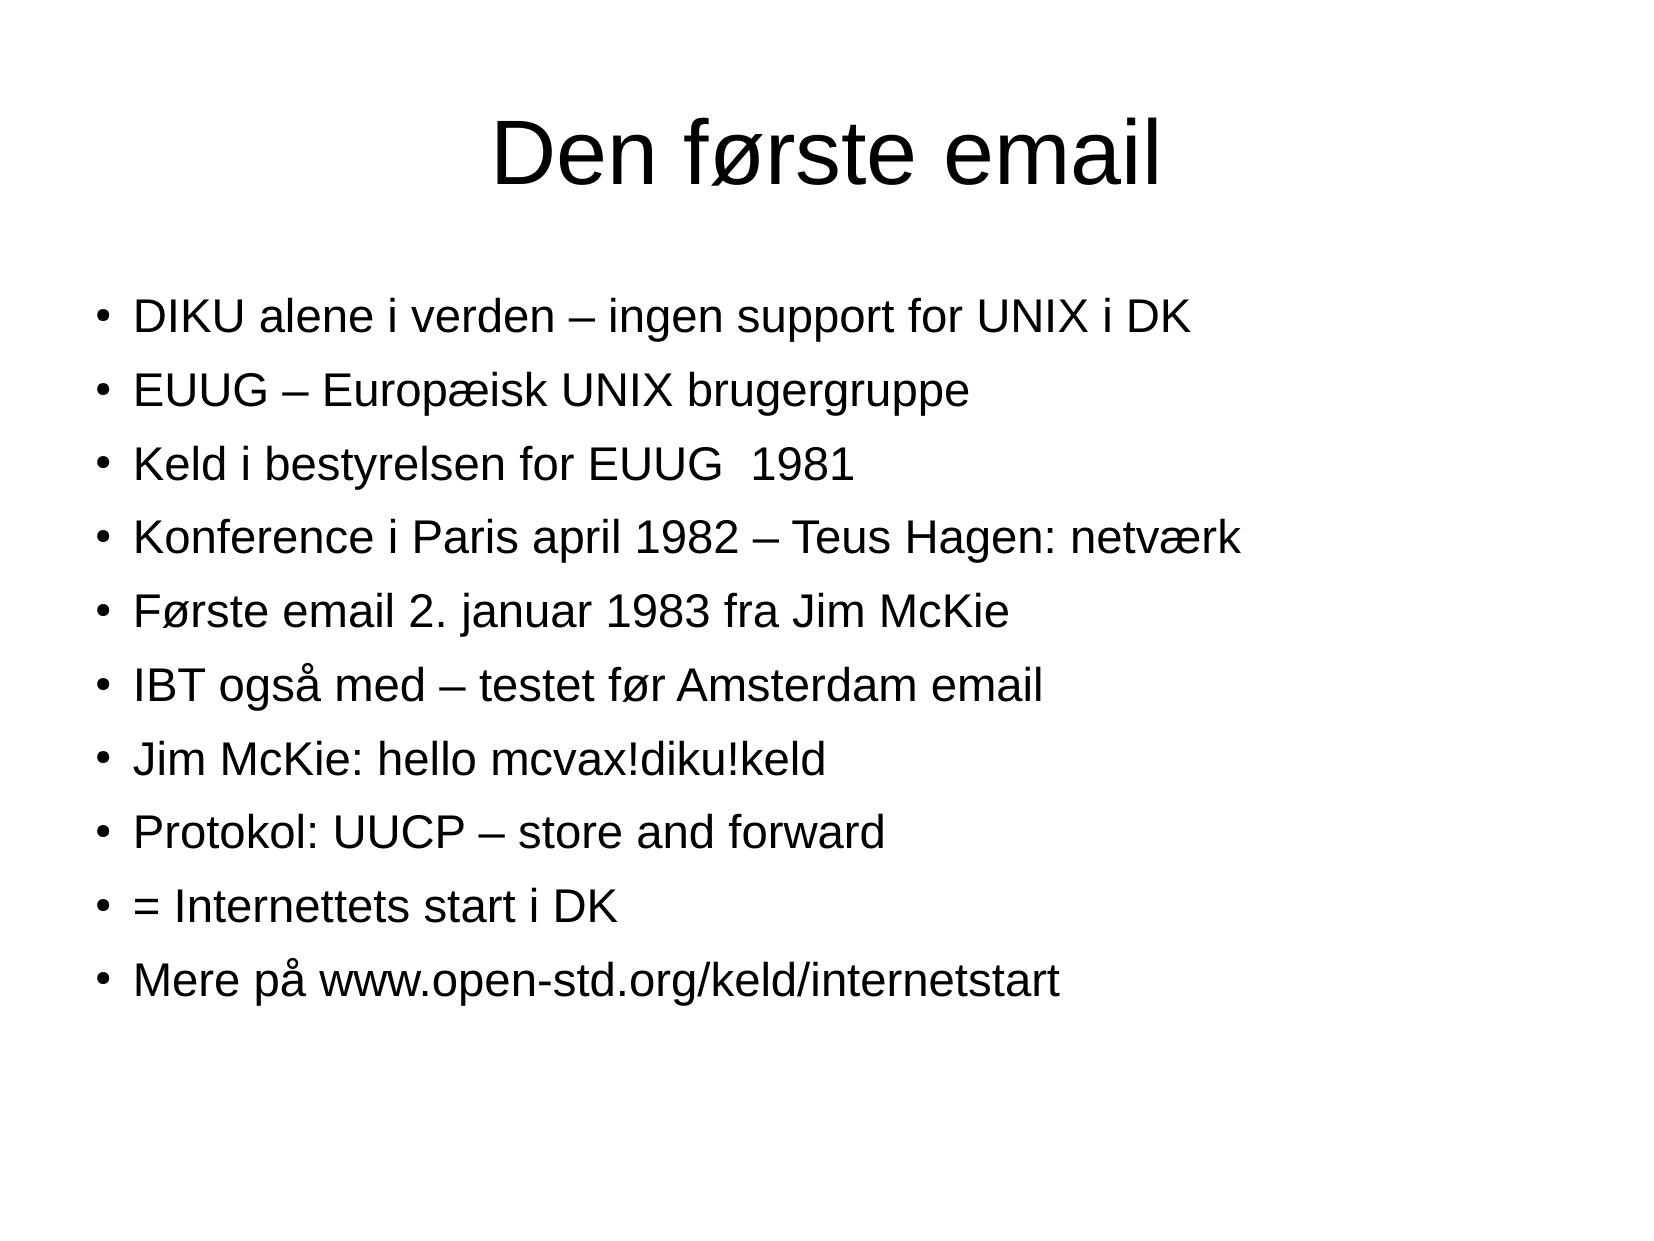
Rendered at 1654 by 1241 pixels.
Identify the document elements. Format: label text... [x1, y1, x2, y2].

list DIKU alene i verden – ingen support for UNIX i DK EUUG – Europæisk UNIX brugergruppe Keld i bestyrelsen for EUUG 1981 Konference i Paris april 1982 – Teus Hagen: netværk Første email 2. januar 1983 fra Jim McKie IBT også med – testet før Amsterdam email Jim McKie: hello mcvax!diku!keld Protokol: UUCP – store and forward = Internettets start i DK Mere på www.open-std.org/keld/internetstart [82, 290, 1538, 1010]
title Den første email [82, 49, 1571, 257]
